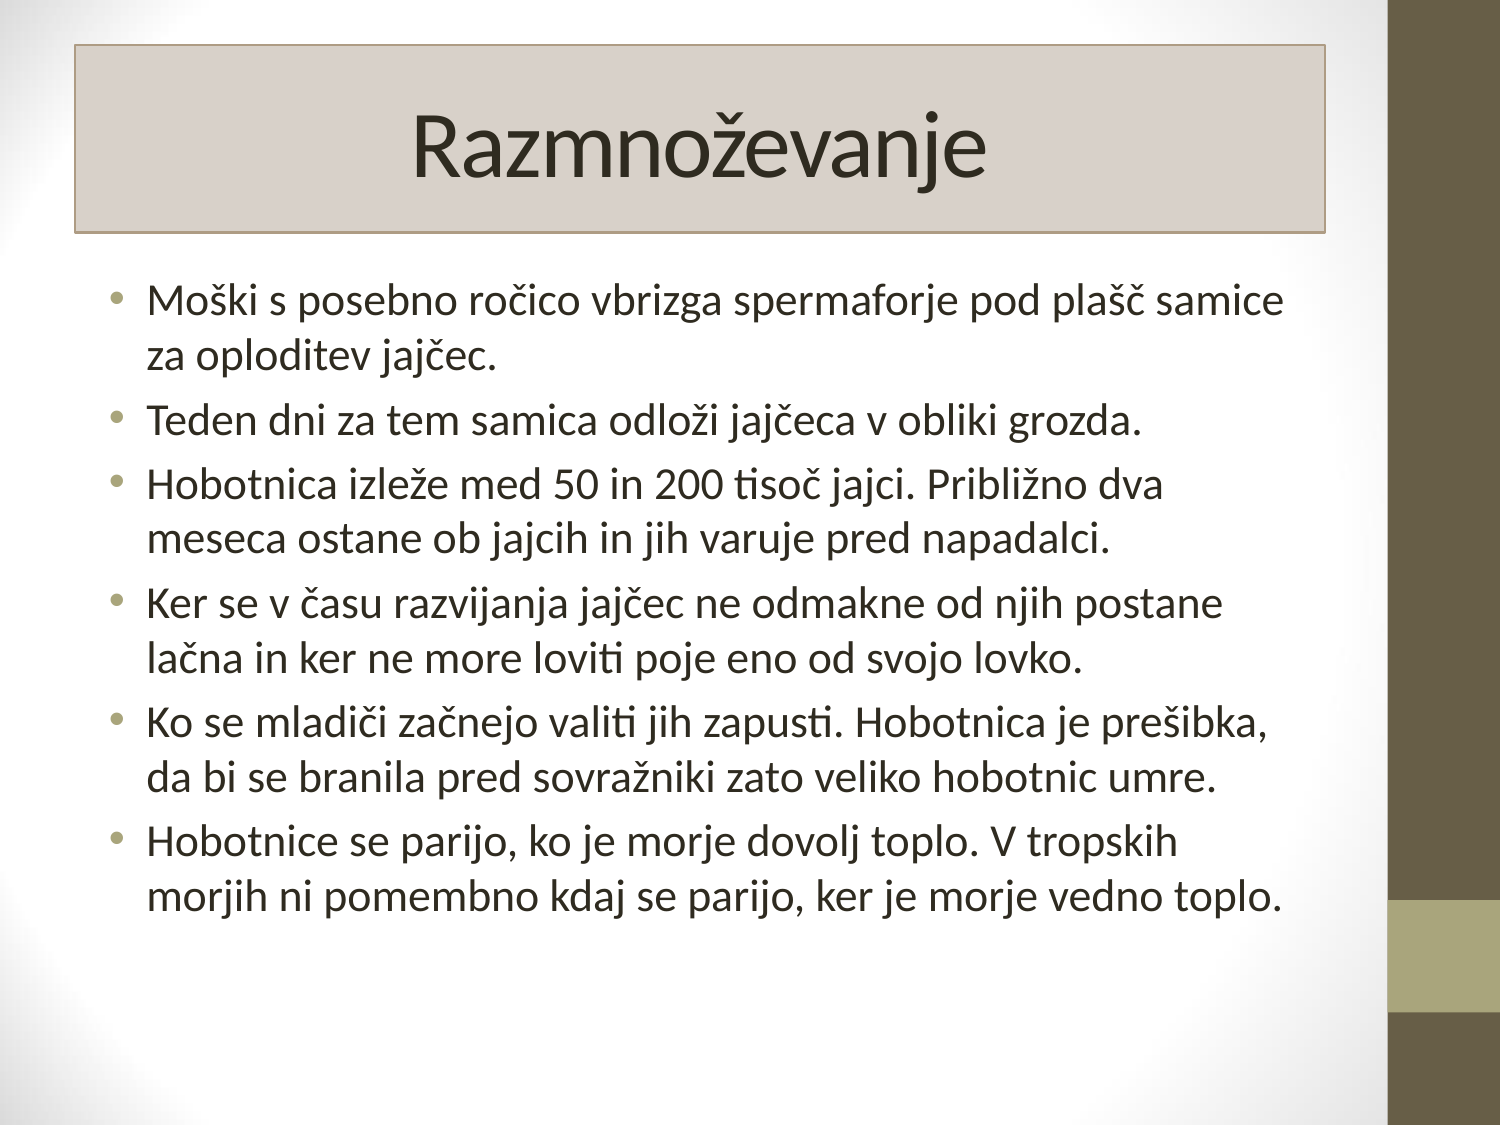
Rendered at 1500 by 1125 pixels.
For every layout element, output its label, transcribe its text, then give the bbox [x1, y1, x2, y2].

list Moški s posebno ročico vbrizga spermaforje pod plašč samice za oploditev jajčec. Teden dni za tem samica odloži jajčeca v obliki grozda. Hobotnica izleže med 50 in 200 tisoč jajci. Približno dva meseca ostane ob jajcih in jih varuje pred napadalci. Ker se v času razvijanja jajčec ne odmakne od njih postane lačna in ker ne more loviti poje eno od svojo lovko. Ko se mladiči začnejo valiti jih zapusti. Hobotnica je prešibka, da bi se branila pred sovražniki zato veliko hobotnic umre. Hobotnice se parijo, ko je morje dovolj toplo. V tropskih morjih ni pomembno kdaj se parijo, ker je morje vedno toplo. [75, 262, 1325, 1050]
title Razmnoževanje [75, 45, 1325, 233]
picture [0, 0, 1387, 1125]
